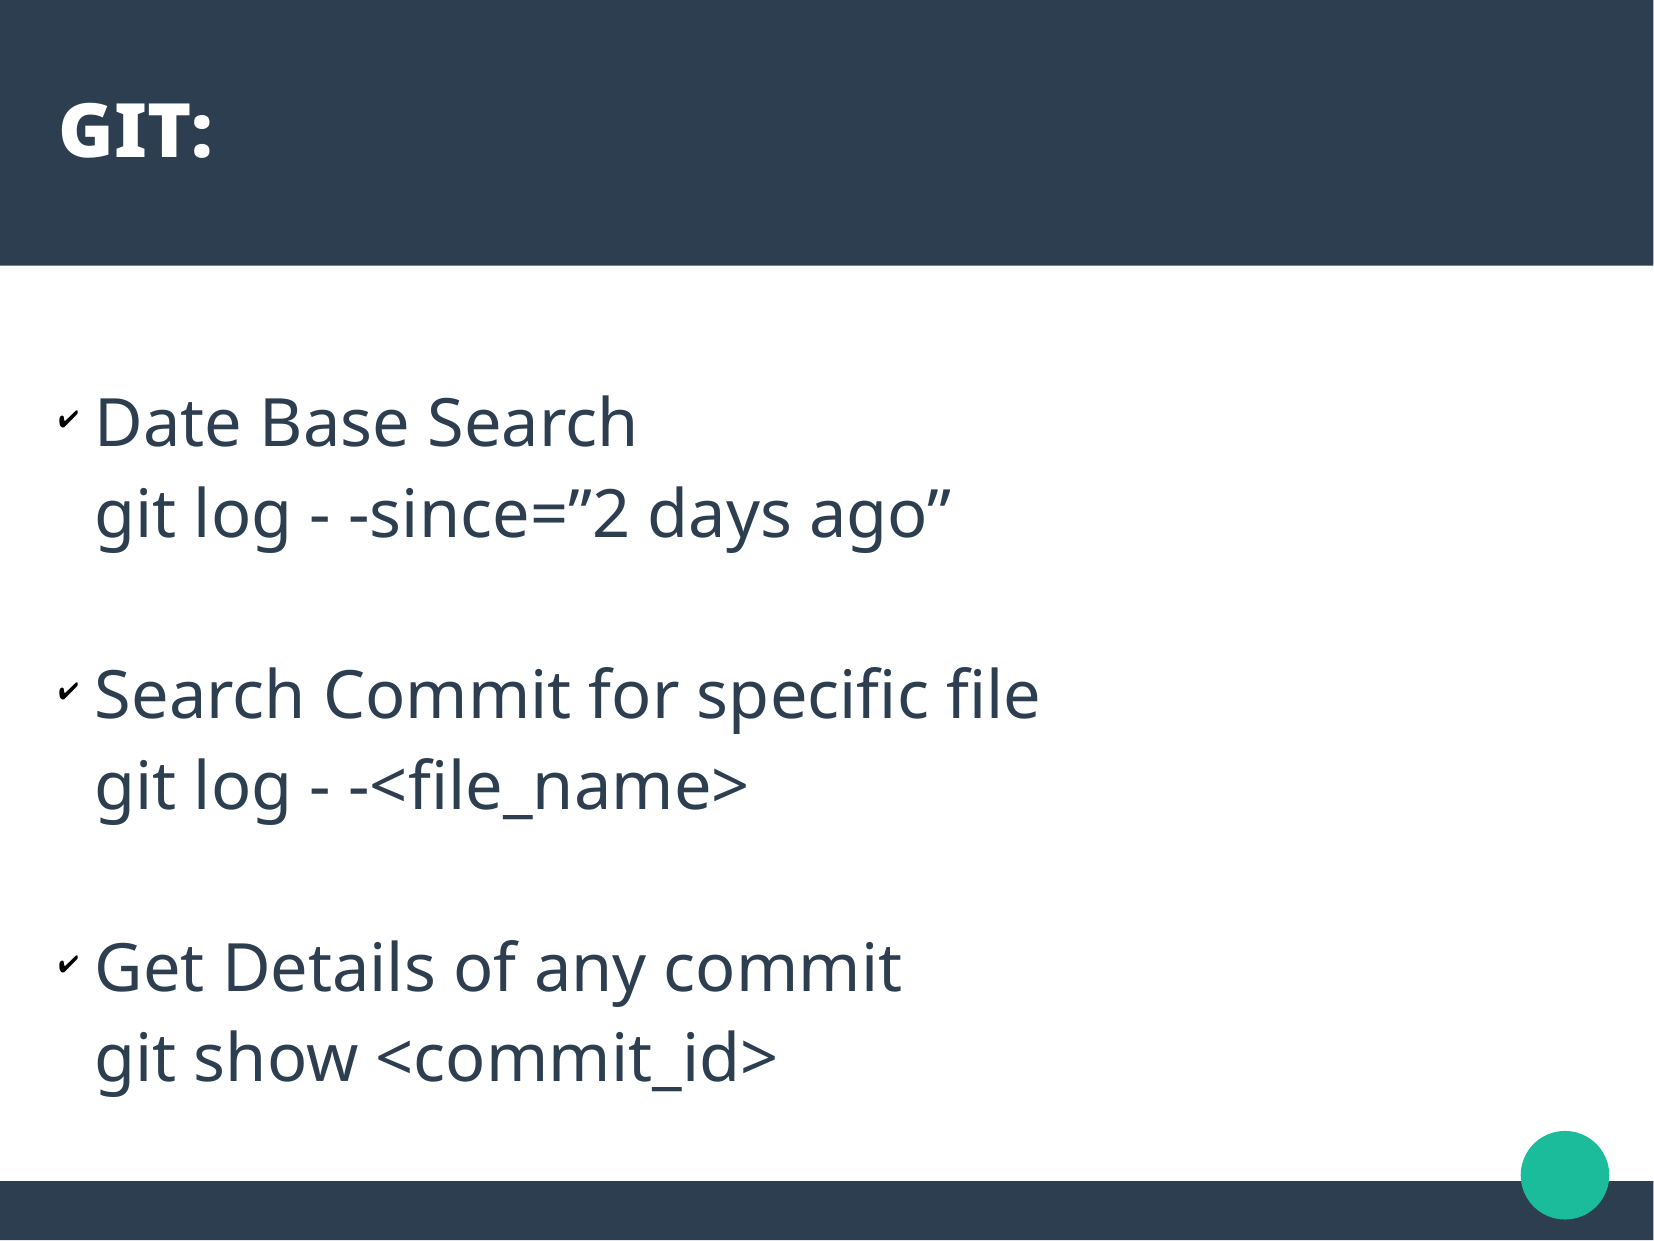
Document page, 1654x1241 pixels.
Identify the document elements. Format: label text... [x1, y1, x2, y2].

subtitle Date Base Search git log - -since=”2 days ago” Search Commit for specific file git log - -<file_name> Get Details of any commit git show <commit_id> [59, 271, 1595, 1205]
title GIT: [59, 40, 1595, 216]
